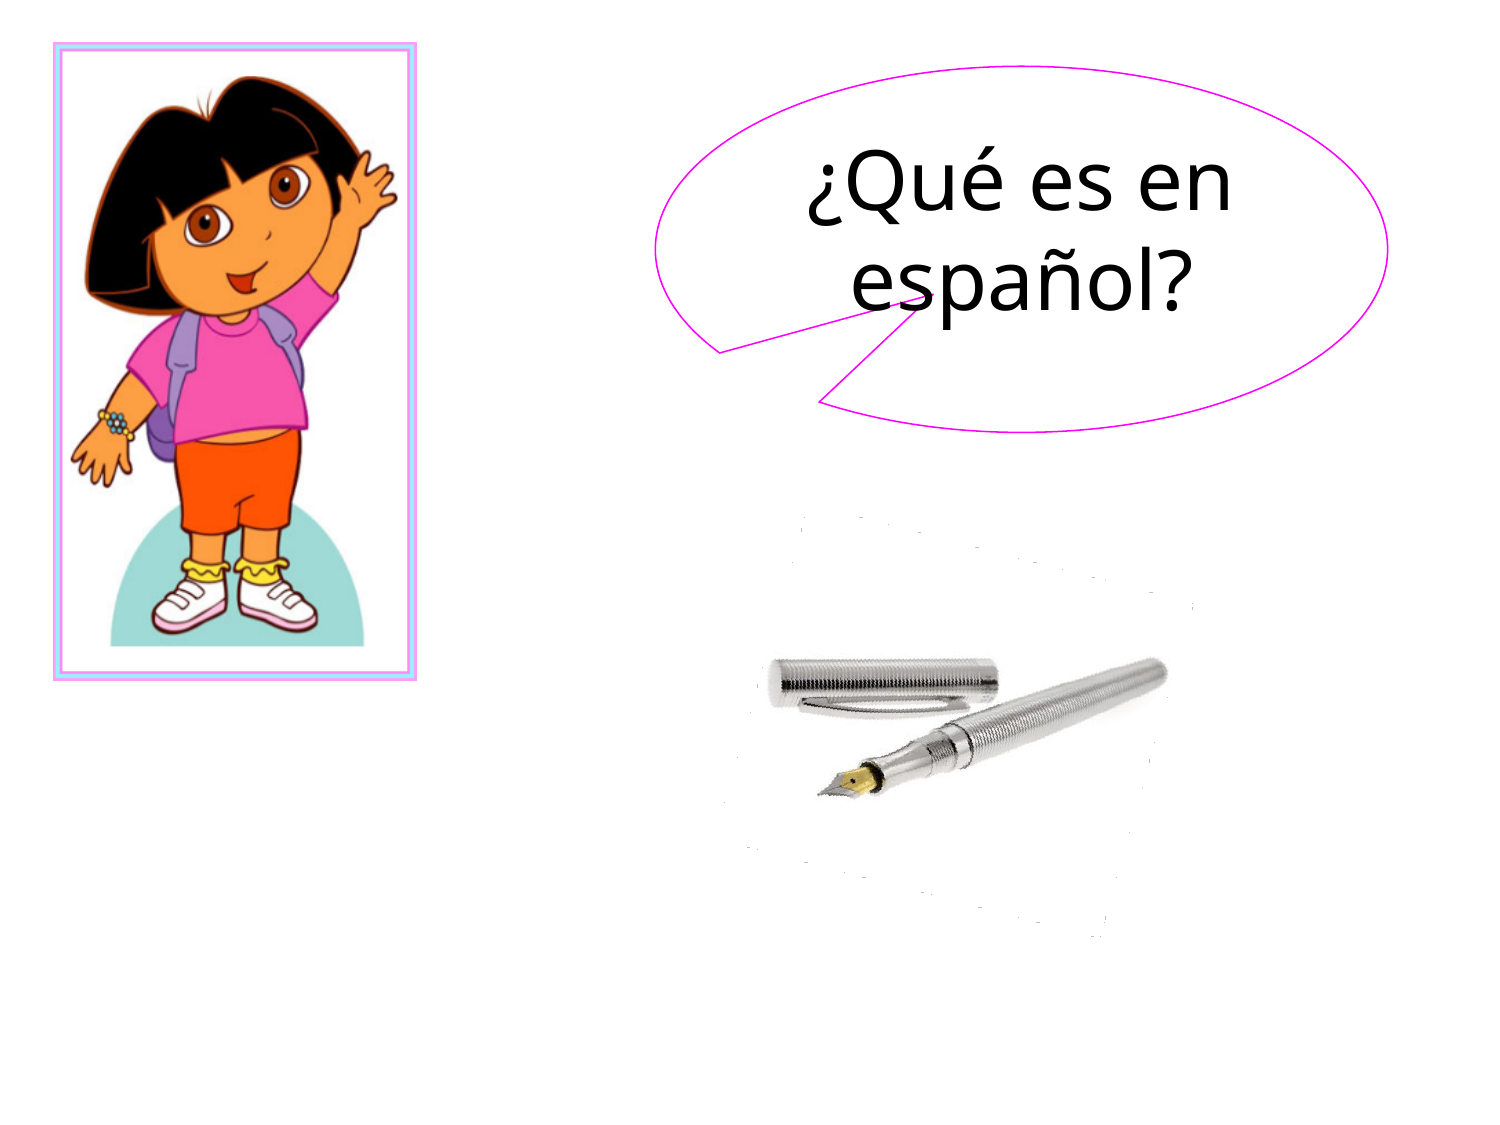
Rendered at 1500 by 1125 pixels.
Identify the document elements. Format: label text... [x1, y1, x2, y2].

picture [714, 503, 1193, 937]
picture [53, 42, 417, 681]
text_box ¿Qué es en español? [655, 66, 1388, 433]
